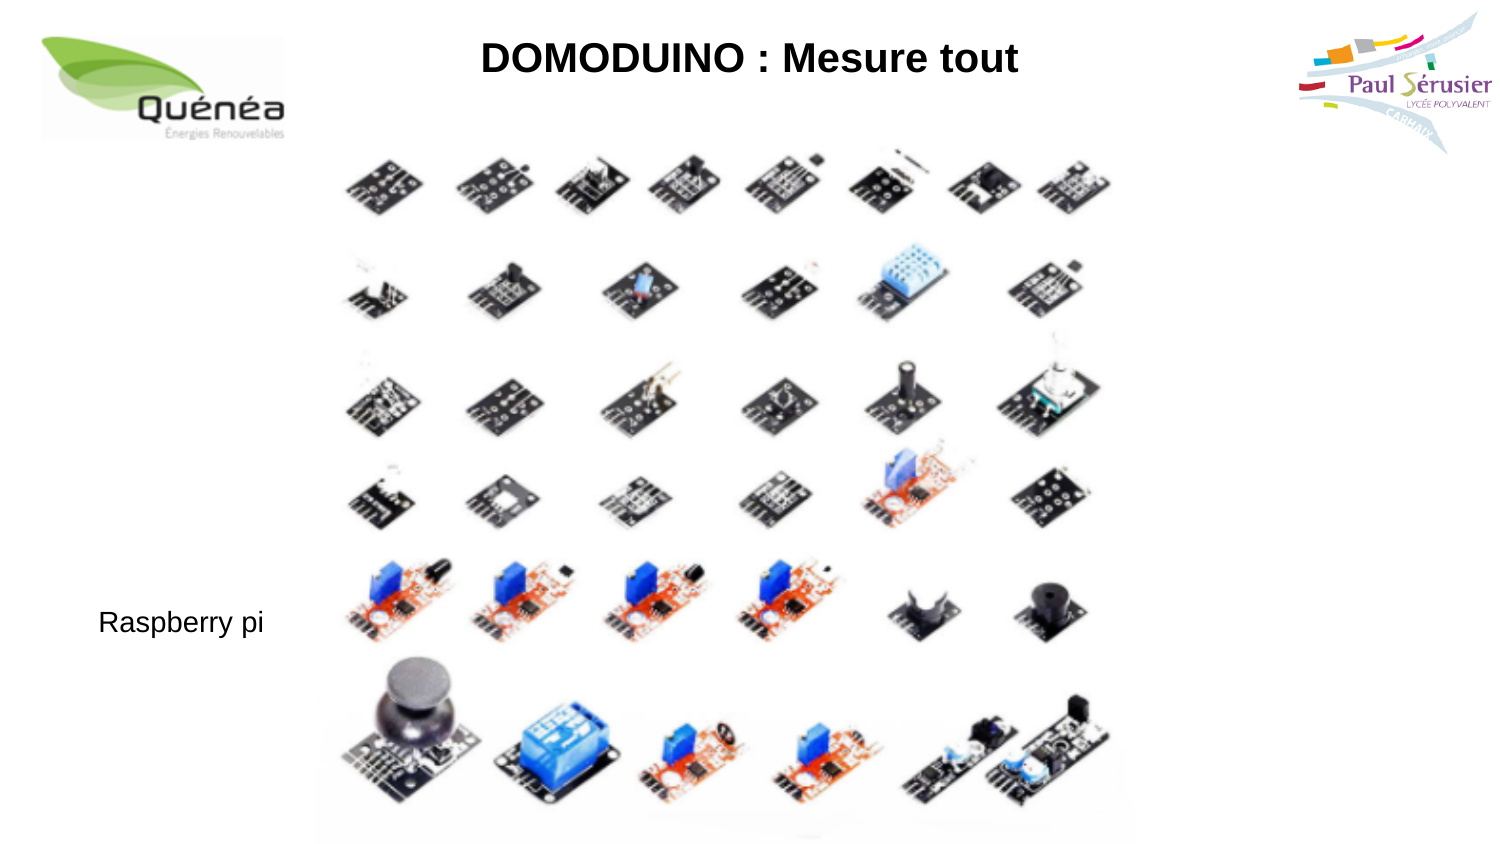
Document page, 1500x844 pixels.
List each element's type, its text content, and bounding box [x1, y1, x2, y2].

picture [39, 34, 289, 145]
text_box DOMODUINO : Mesure tout [0, 0, 1500, 145]
picture [315, 144, 1135, 844]
text_box Raspberry pi [30, 588, 315, 664]
picture [1299, 10, 1492, 155]
